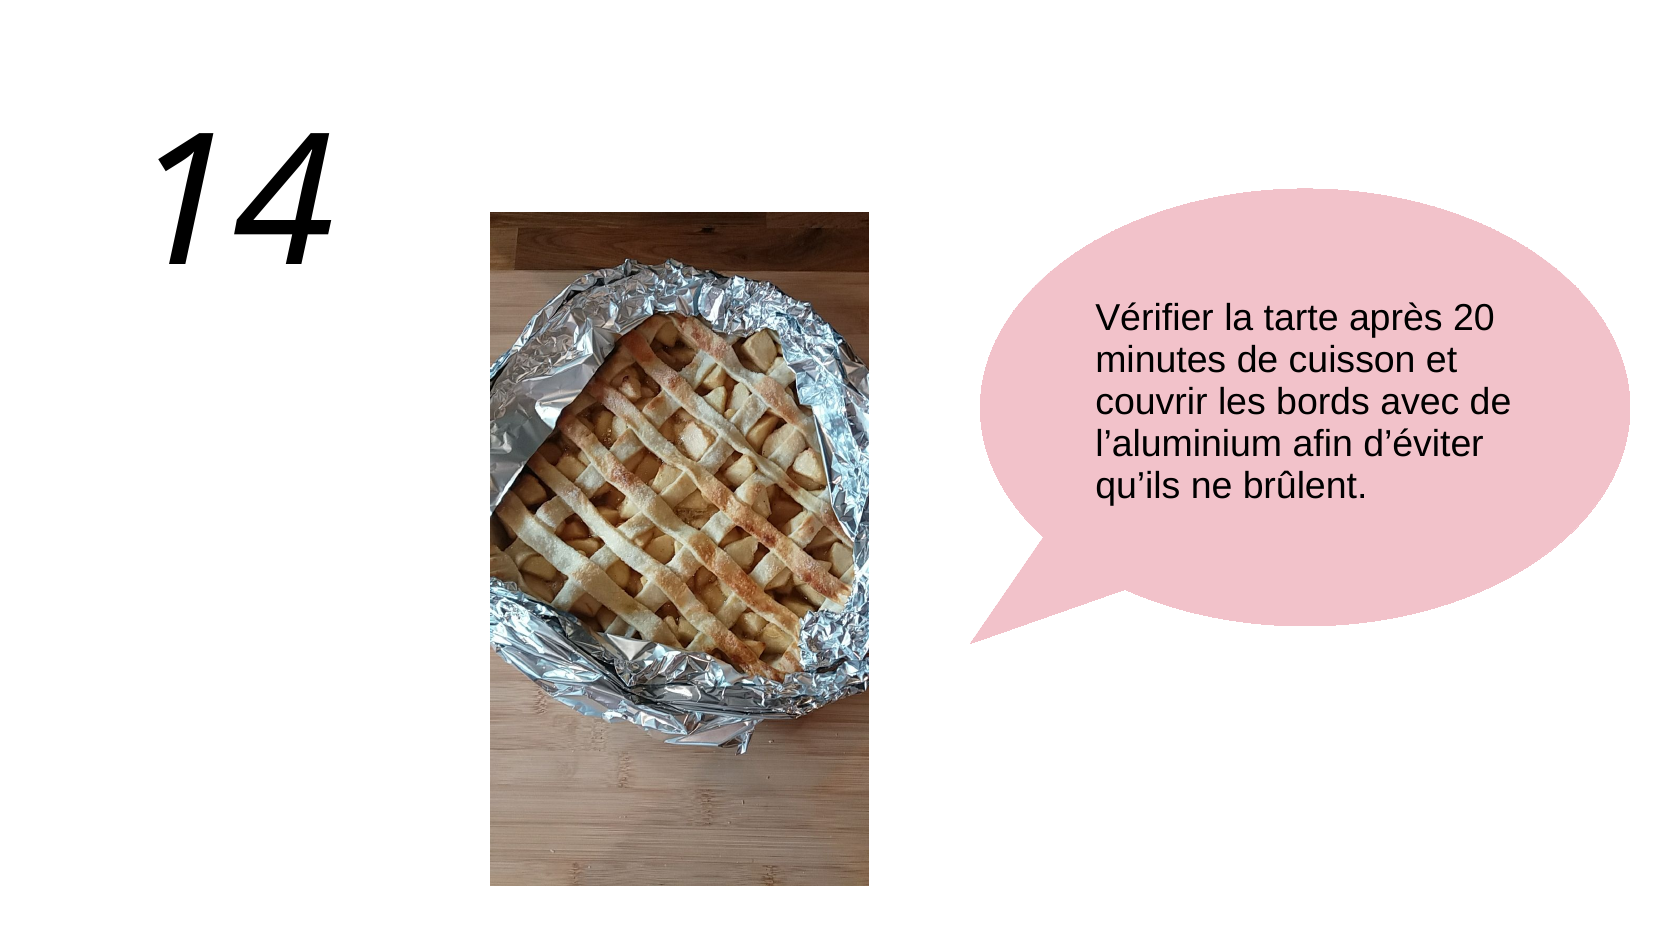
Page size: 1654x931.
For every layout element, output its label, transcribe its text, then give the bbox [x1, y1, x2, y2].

picture [490, 212, 869, 886]
text_box 14 [118, 60, 414, 284]
text_box [970, 188, 1630, 644]
text_box Vérifier la tarte après 20 minutes de cuisson et couvrir les bords avec de l’aluminium afin d’éviter qu’ils ne brûlent. [1080, 289, 1554, 515]
